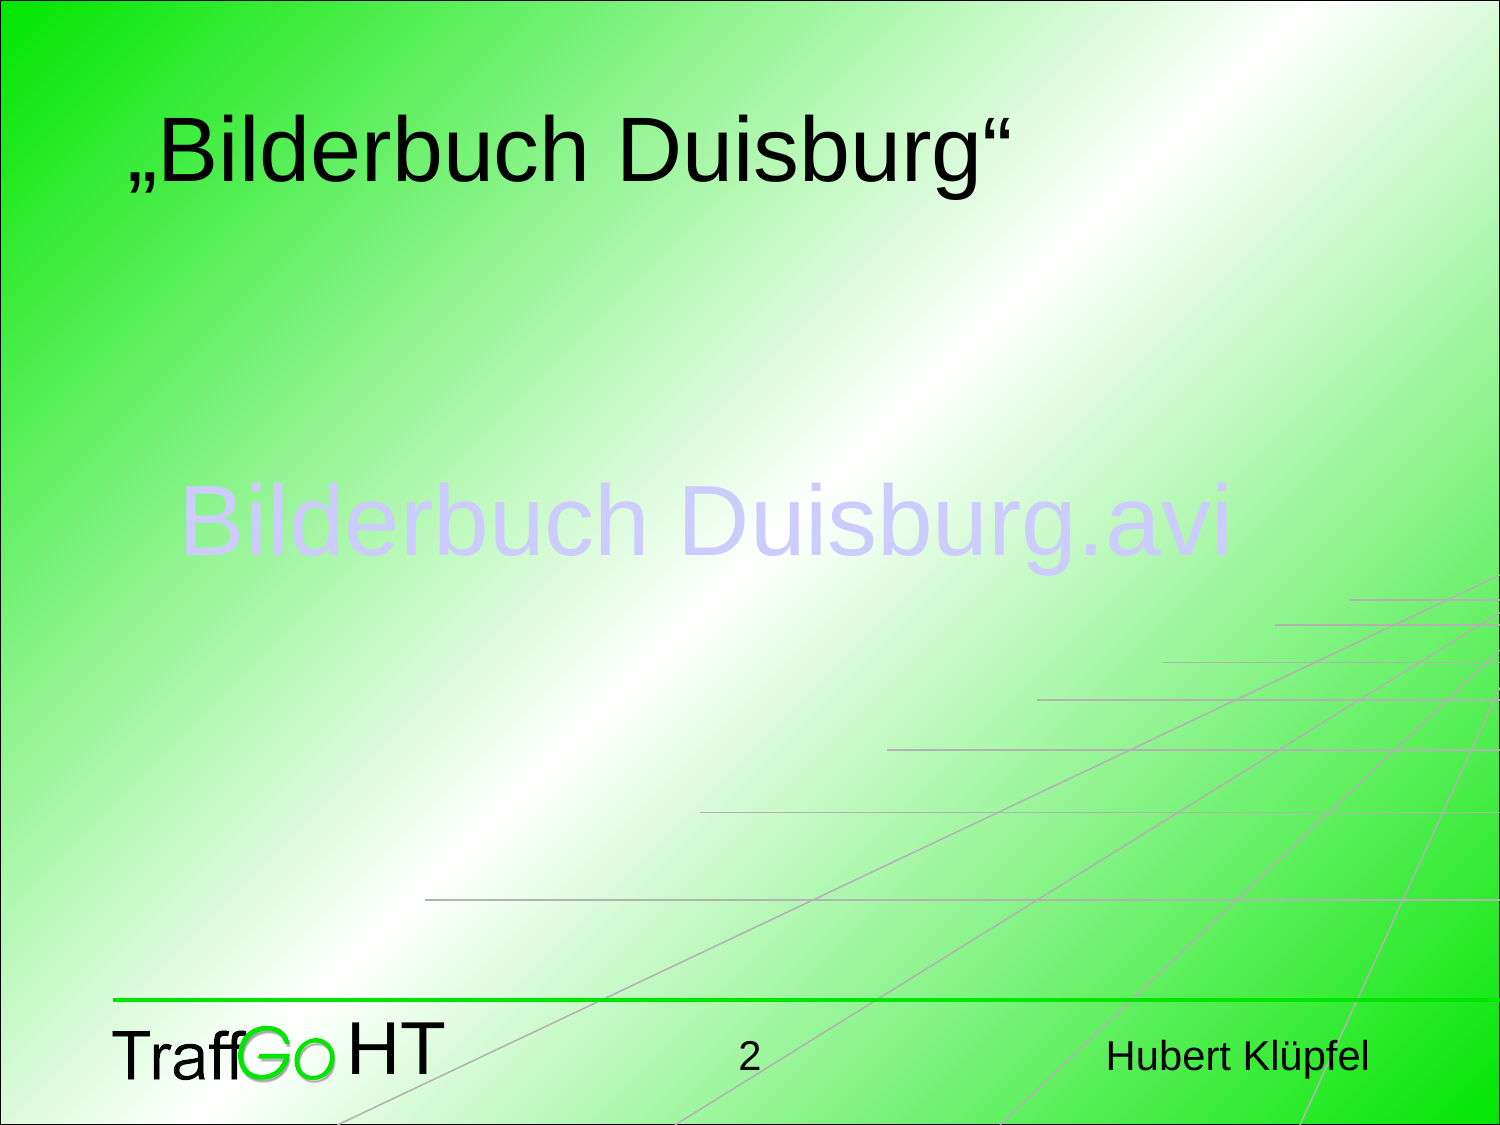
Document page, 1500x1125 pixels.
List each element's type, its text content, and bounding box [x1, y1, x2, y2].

title „Bilderbuch Duisburg“ [112, 87, 1388, 213]
text_box Bilderbuch Duisburg.avi [163, 457, 1249, 585]
picture [112, 1024, 338, 1085]
